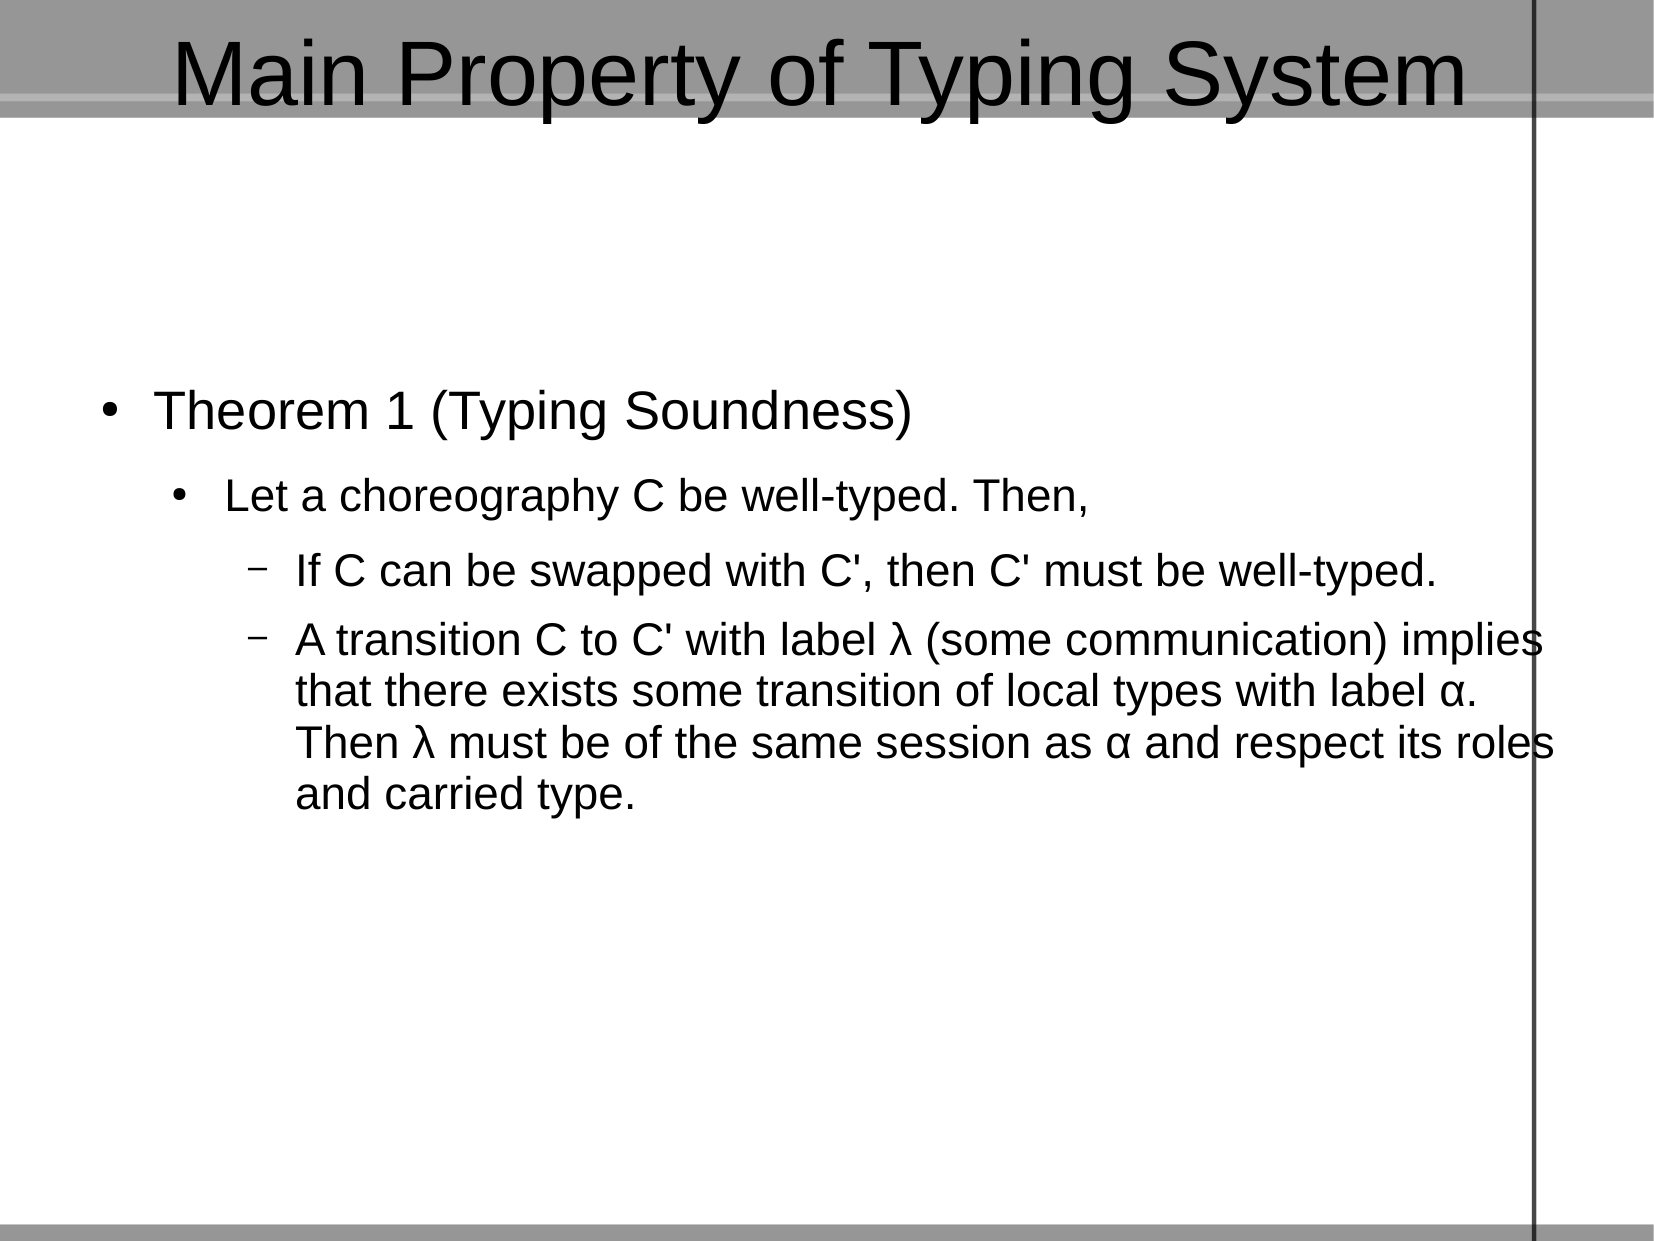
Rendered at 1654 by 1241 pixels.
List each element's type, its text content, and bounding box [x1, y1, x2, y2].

list Theorem 1 (Typing Soundness) Let a choreography C be well-typed. Then, If C can be swapped with C', then C' must be well-typed. A transition C to C' with label λ (some communication) implies that there exists some transition of local types with label α. Then λ must be of the same session as α and respect its roles and carried type. [82, 290, 1571, 1109]
picture [0, 0, 1654, 1241]
title Main Property of Typing System [76, 0, 1565, 178]
